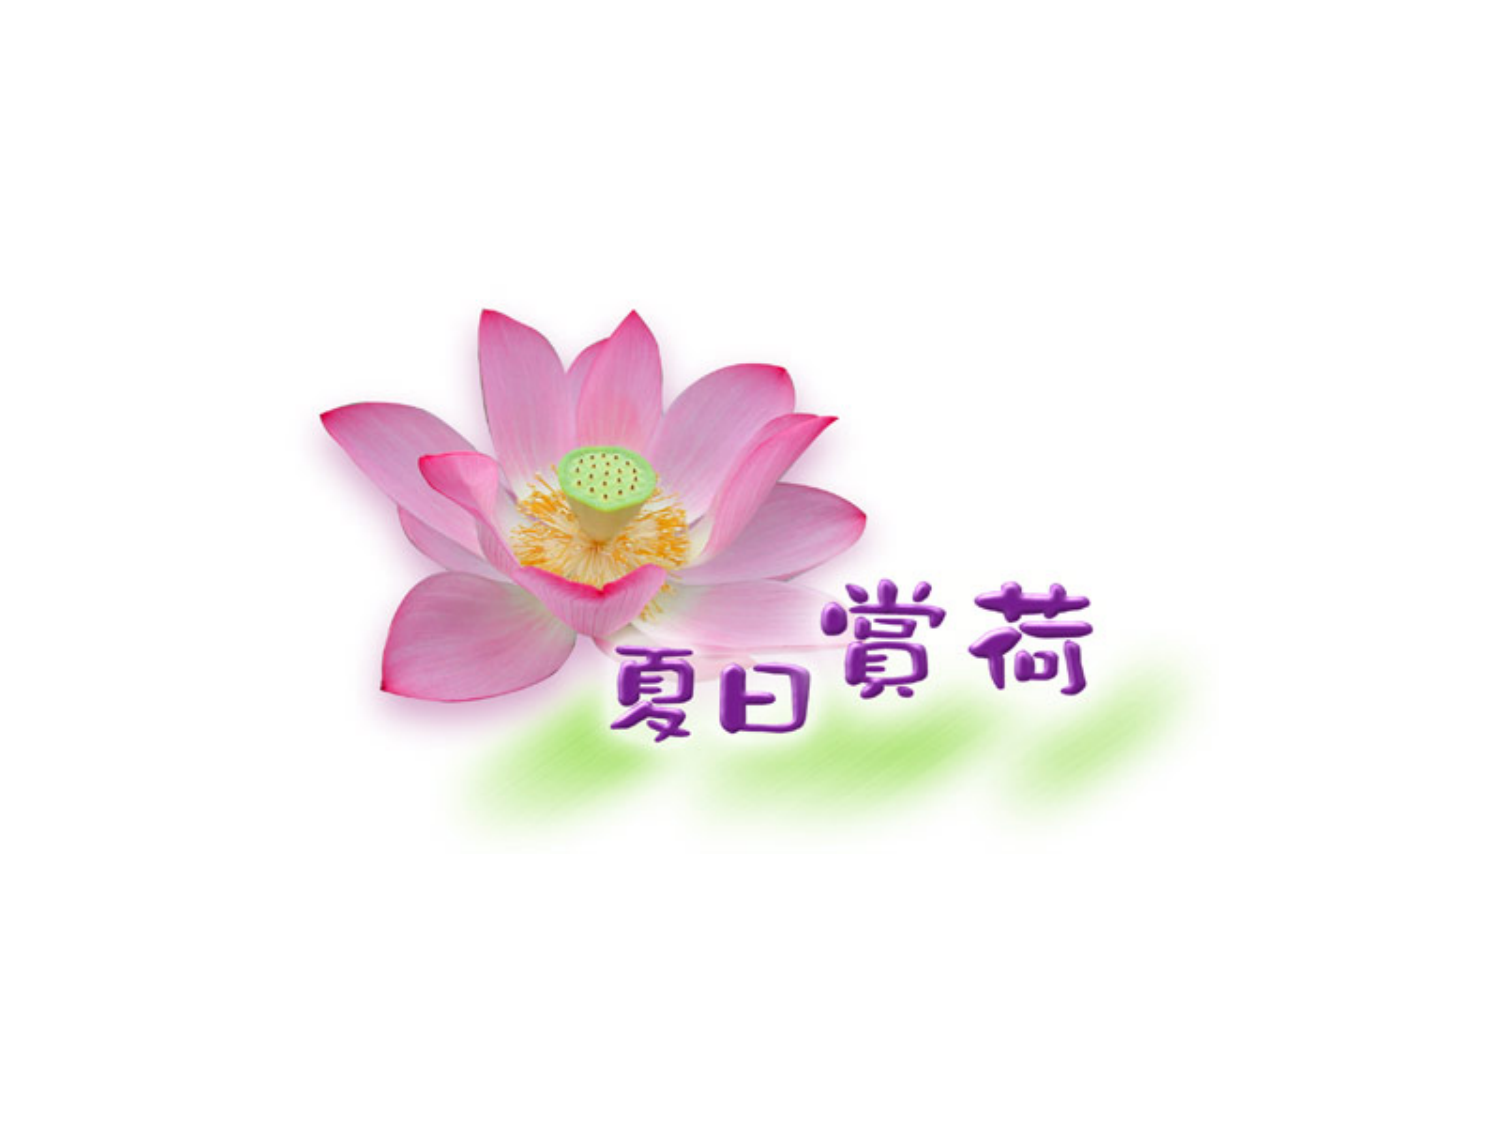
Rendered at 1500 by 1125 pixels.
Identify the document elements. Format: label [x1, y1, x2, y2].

picture [281, 270, 1219, 854]
